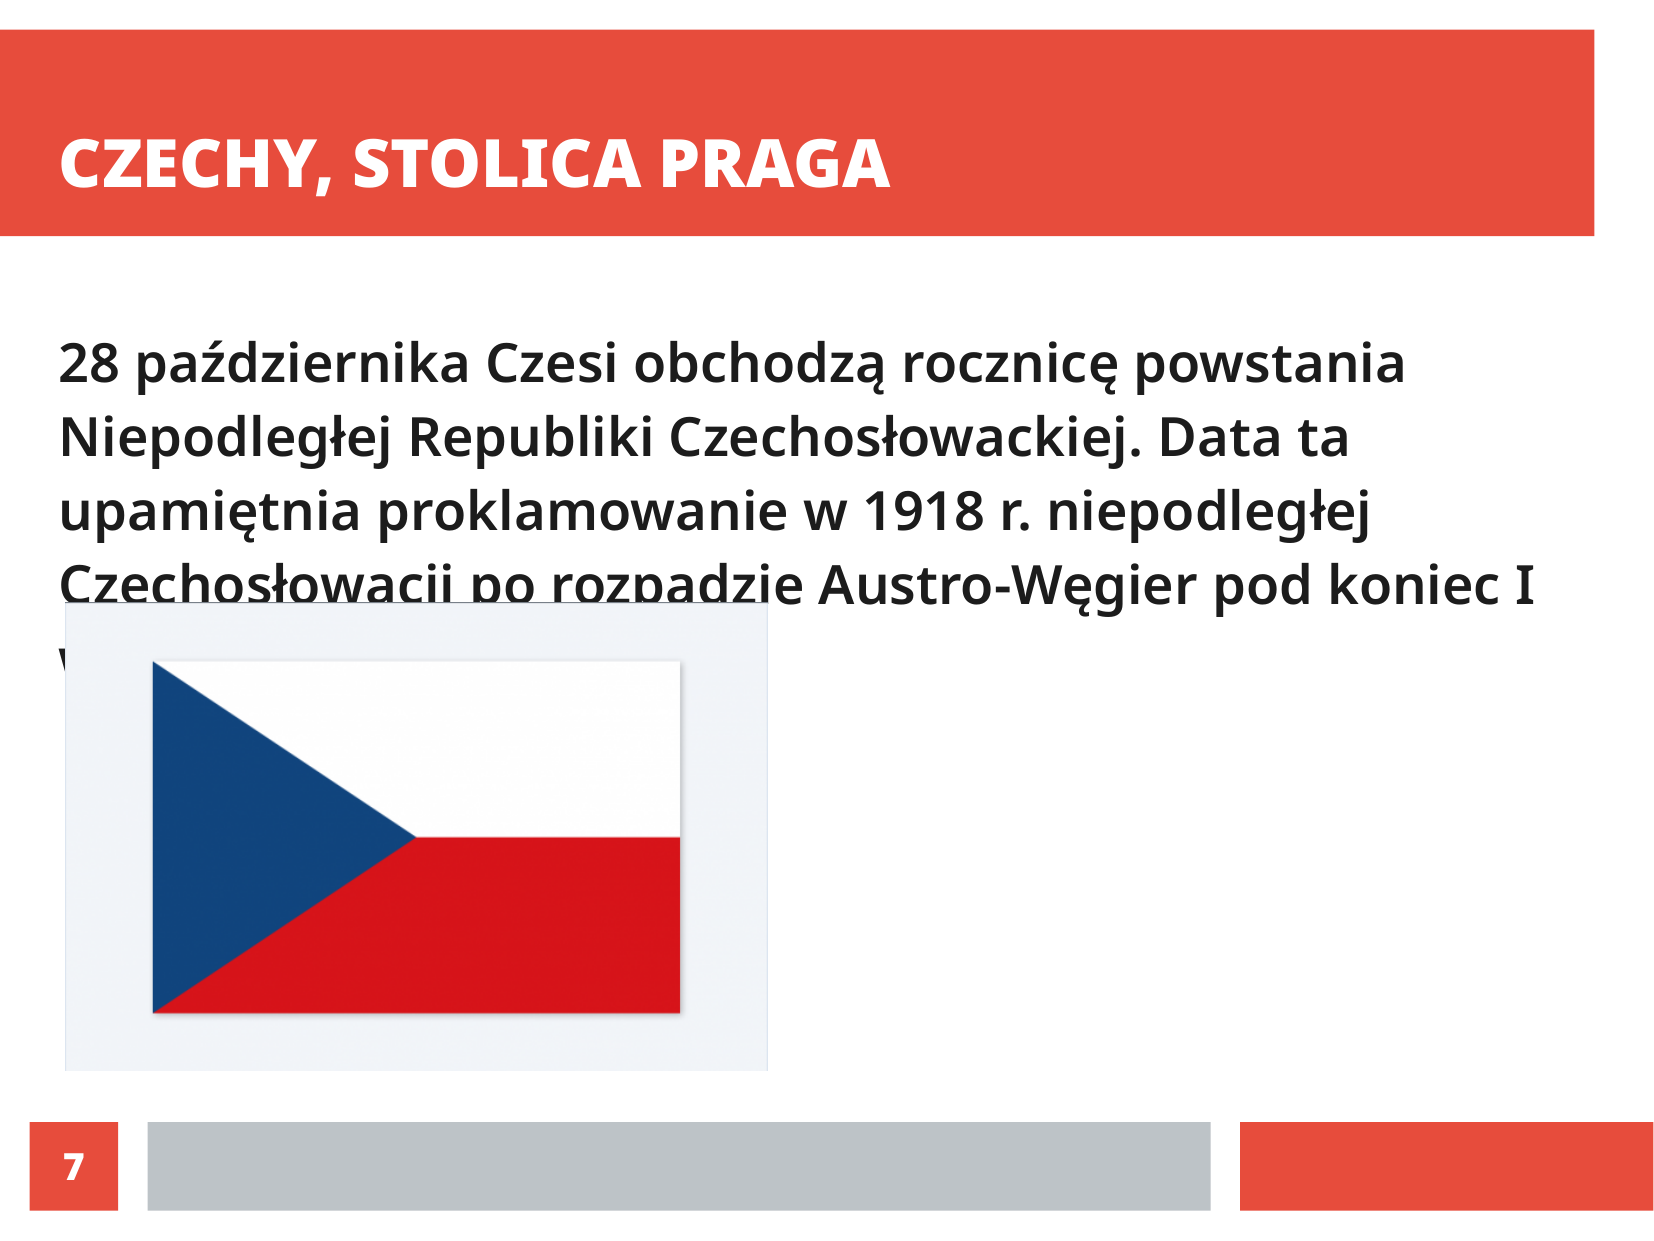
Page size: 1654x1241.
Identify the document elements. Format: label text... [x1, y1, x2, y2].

title CZECHY, STOLICA PRAGA [59, 59, 1595, 207]
picture [65, 602, 768, 1071]
list 28 października Czesi obchodzą rocznicę powstania Niepodległej Republiki Czechosłowackiej. Data ta upamiętnia proklamowanie w 1918 r. niepodległej Czechosłowacji po rozpadzie Austro-Węgier pod koniec I wojny światowej. [59, 324, 1565, 1093]
